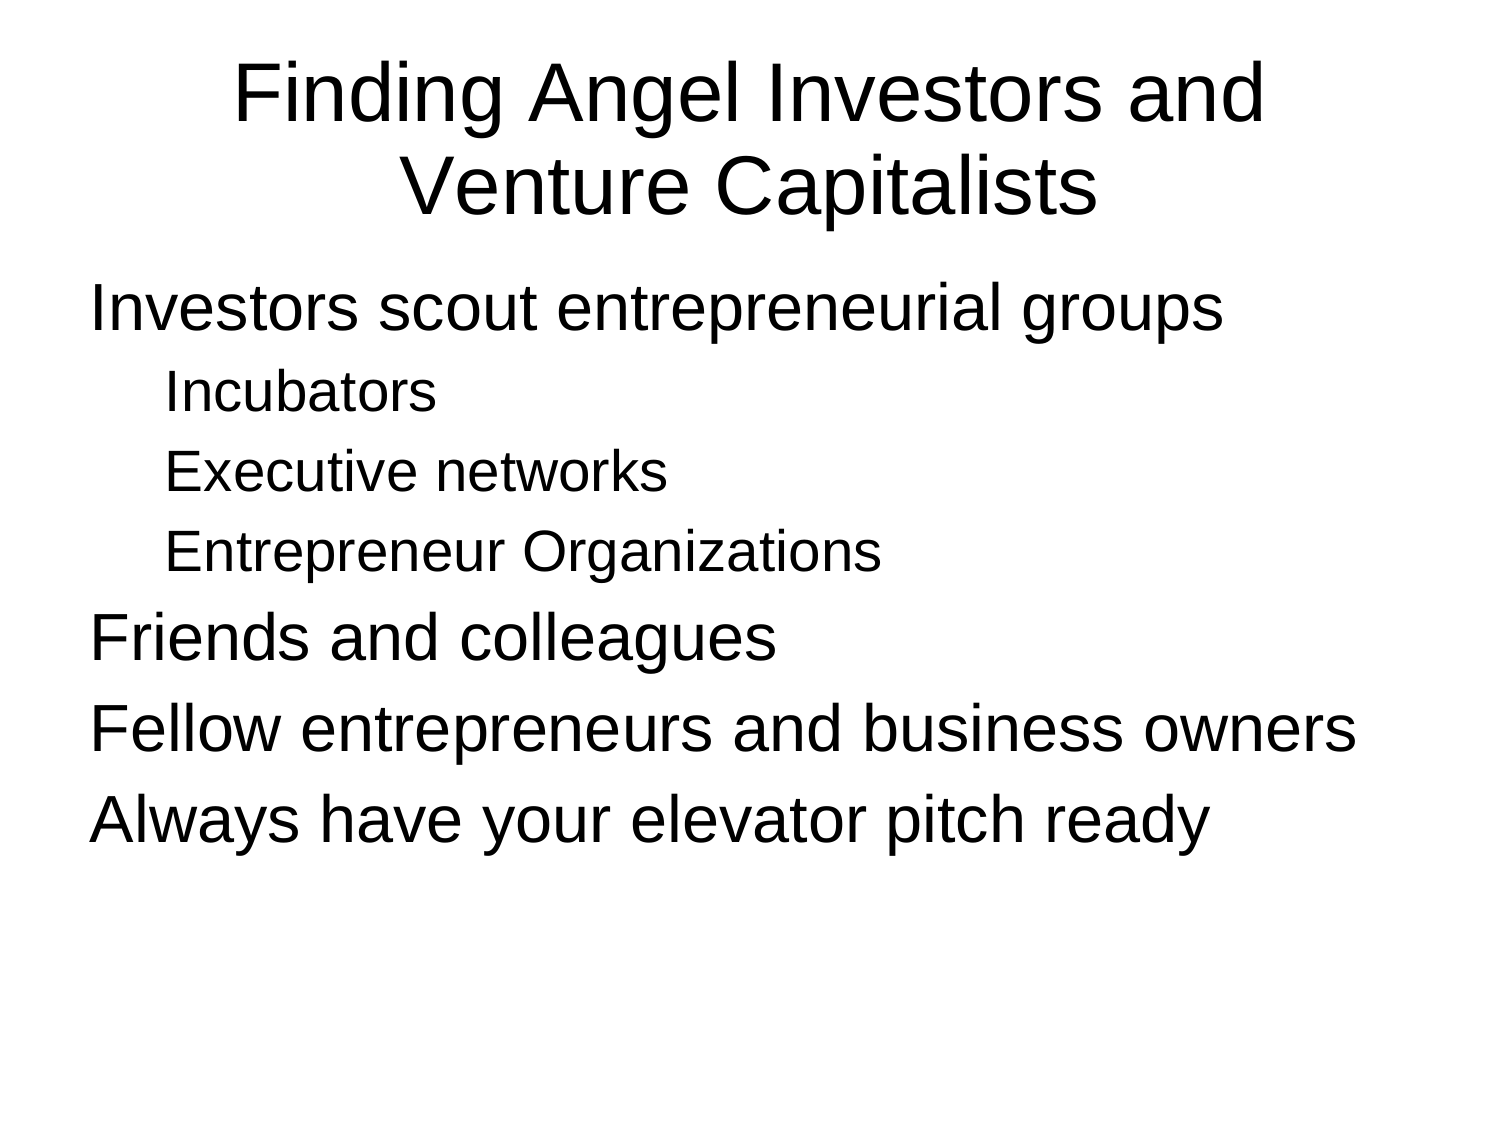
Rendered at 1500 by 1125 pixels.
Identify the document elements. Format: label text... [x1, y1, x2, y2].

title Finding Angel Investors and Venture Capitalists [75, 31, 1426, 247]
list Investors scout entrepreneurial groups Incubators Executive networks Entrepreneur Organizations Friends and colleagues Fellow entrepreneurs and business owners Always have your elevator pitch ready [75, 262, 1426, 1006]
